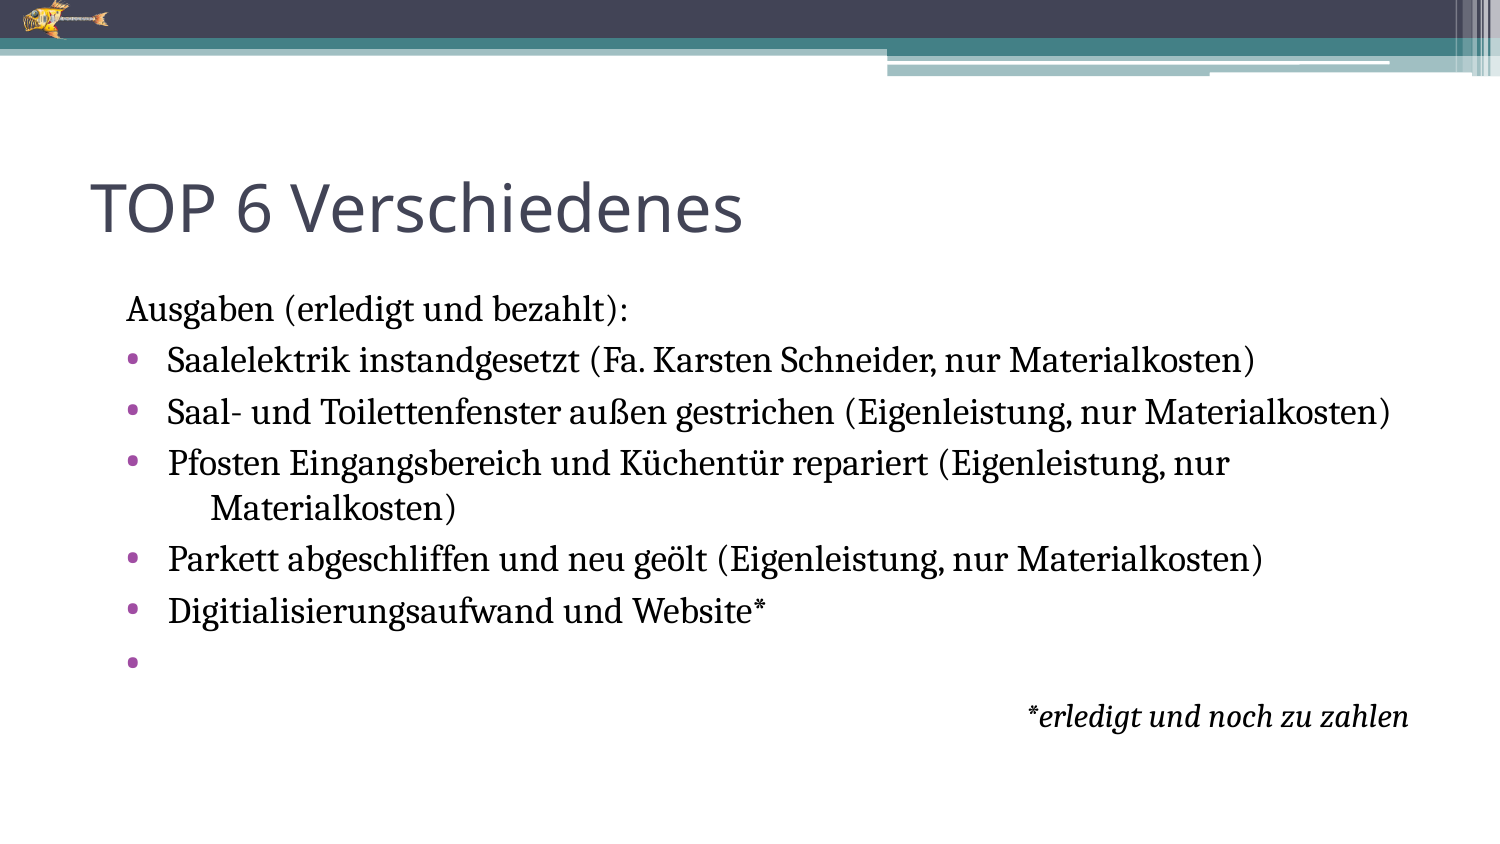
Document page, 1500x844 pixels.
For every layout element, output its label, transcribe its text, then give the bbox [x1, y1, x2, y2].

title TOP 6 Verschiedenes [75, 140, 1426, 272]
list Ausgaben (erledigt und bezahlt): Saalelektrik instandgesetzt (Fa. Karsten Schneider, nur Materialkosten) Saal- und Toilettenfenster außen gestrichen (Eigenleistung, nur Materialkosten) Pfosten Eingangsbereich und Küchentür repariert (Eigenleistung, nur Materialkosten) Parkett abgeschliffen und neu geölt (Eigenleistung, nur Materialkosten) Digitialisierungsaufwand und Website* *erledigt und noch zu zahlen [75, 276, 1426, 809]
